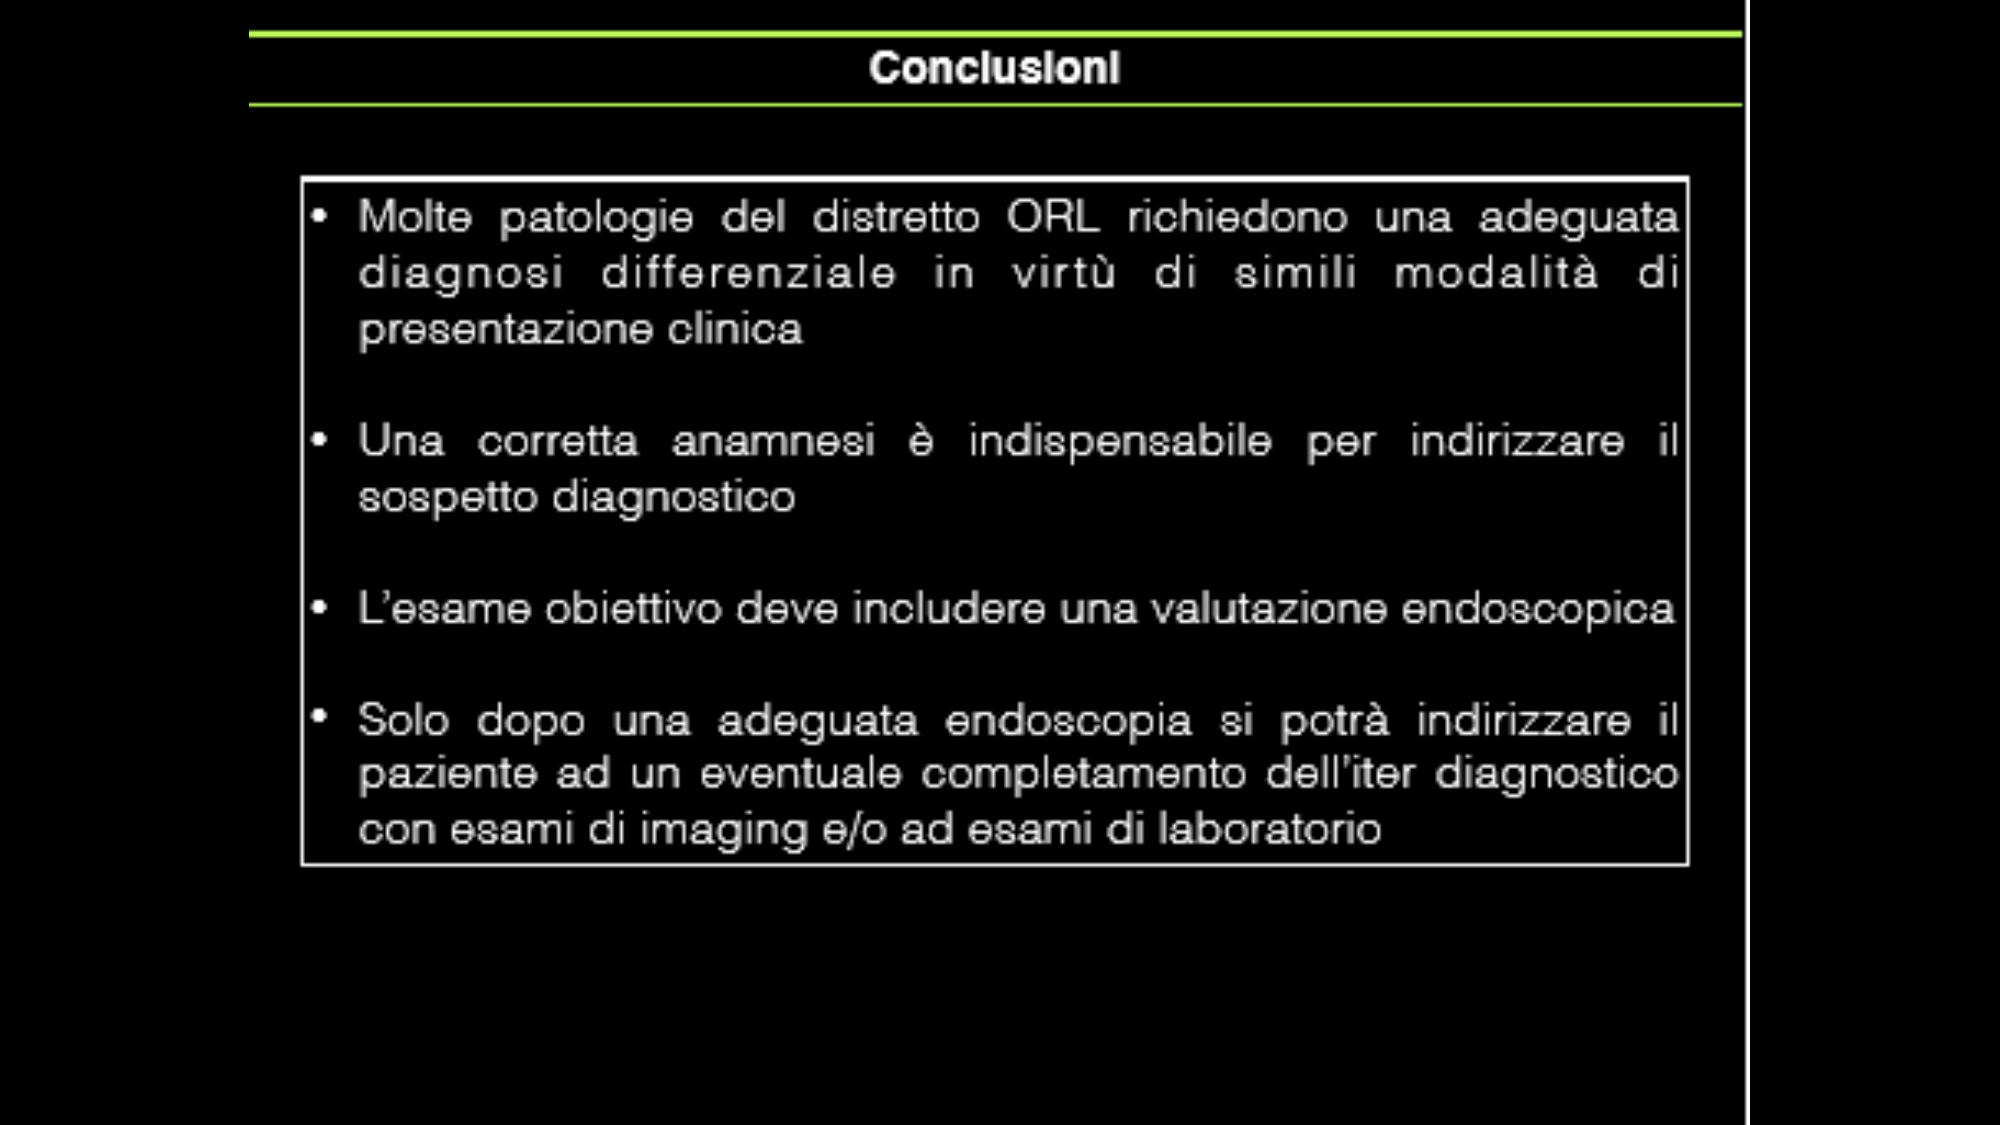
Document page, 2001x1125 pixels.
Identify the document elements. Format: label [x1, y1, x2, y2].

picture [249, 0, 1750, 1125]
